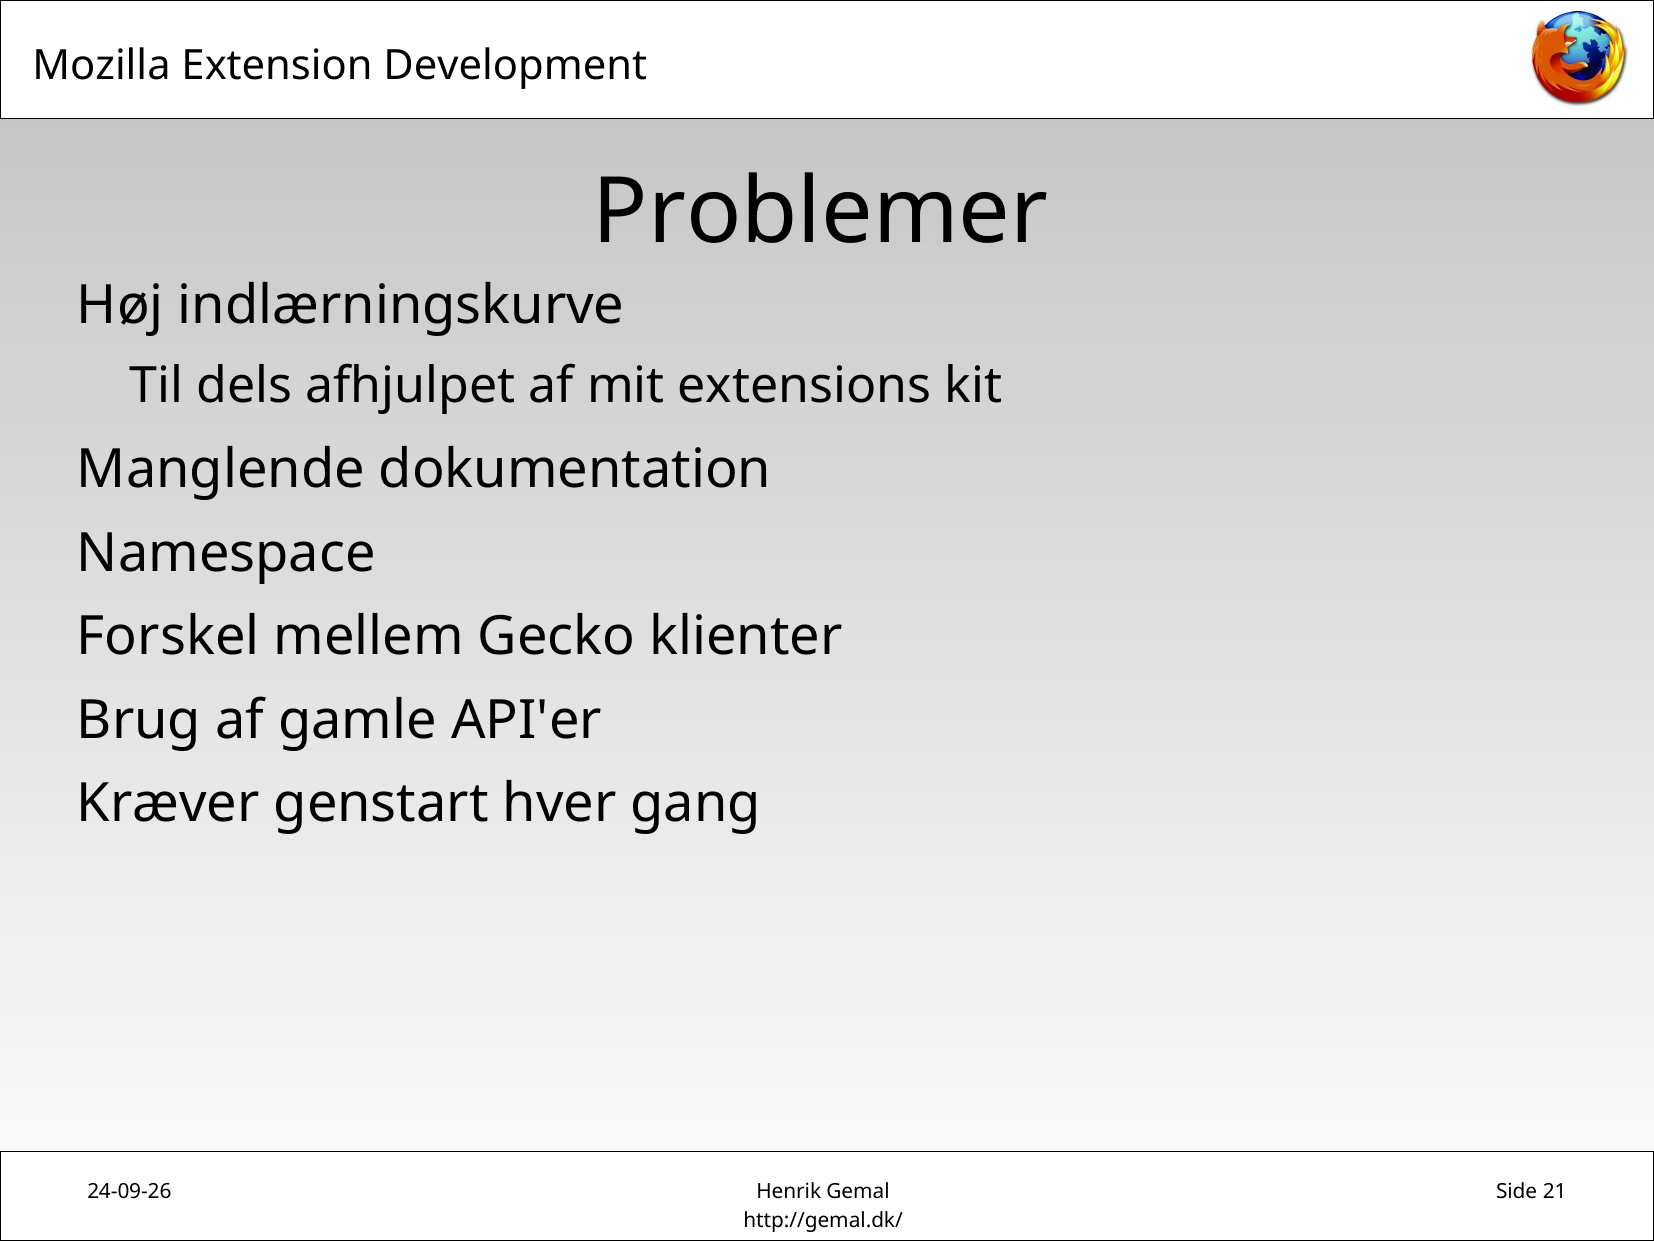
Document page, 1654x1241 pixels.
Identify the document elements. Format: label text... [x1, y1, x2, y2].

list Høj indlærningskurve Til dels afhjulpet af mit extensions kit Manglende dokumentation Namespace Forskel mellem Gecko klienter Brug af gamle API'er Kræver genstart hver gang [59, 265, 1595, 1152]
title Problemer [76, 147, 1565, 265]
picture [1529, 11, 1630, 108]
